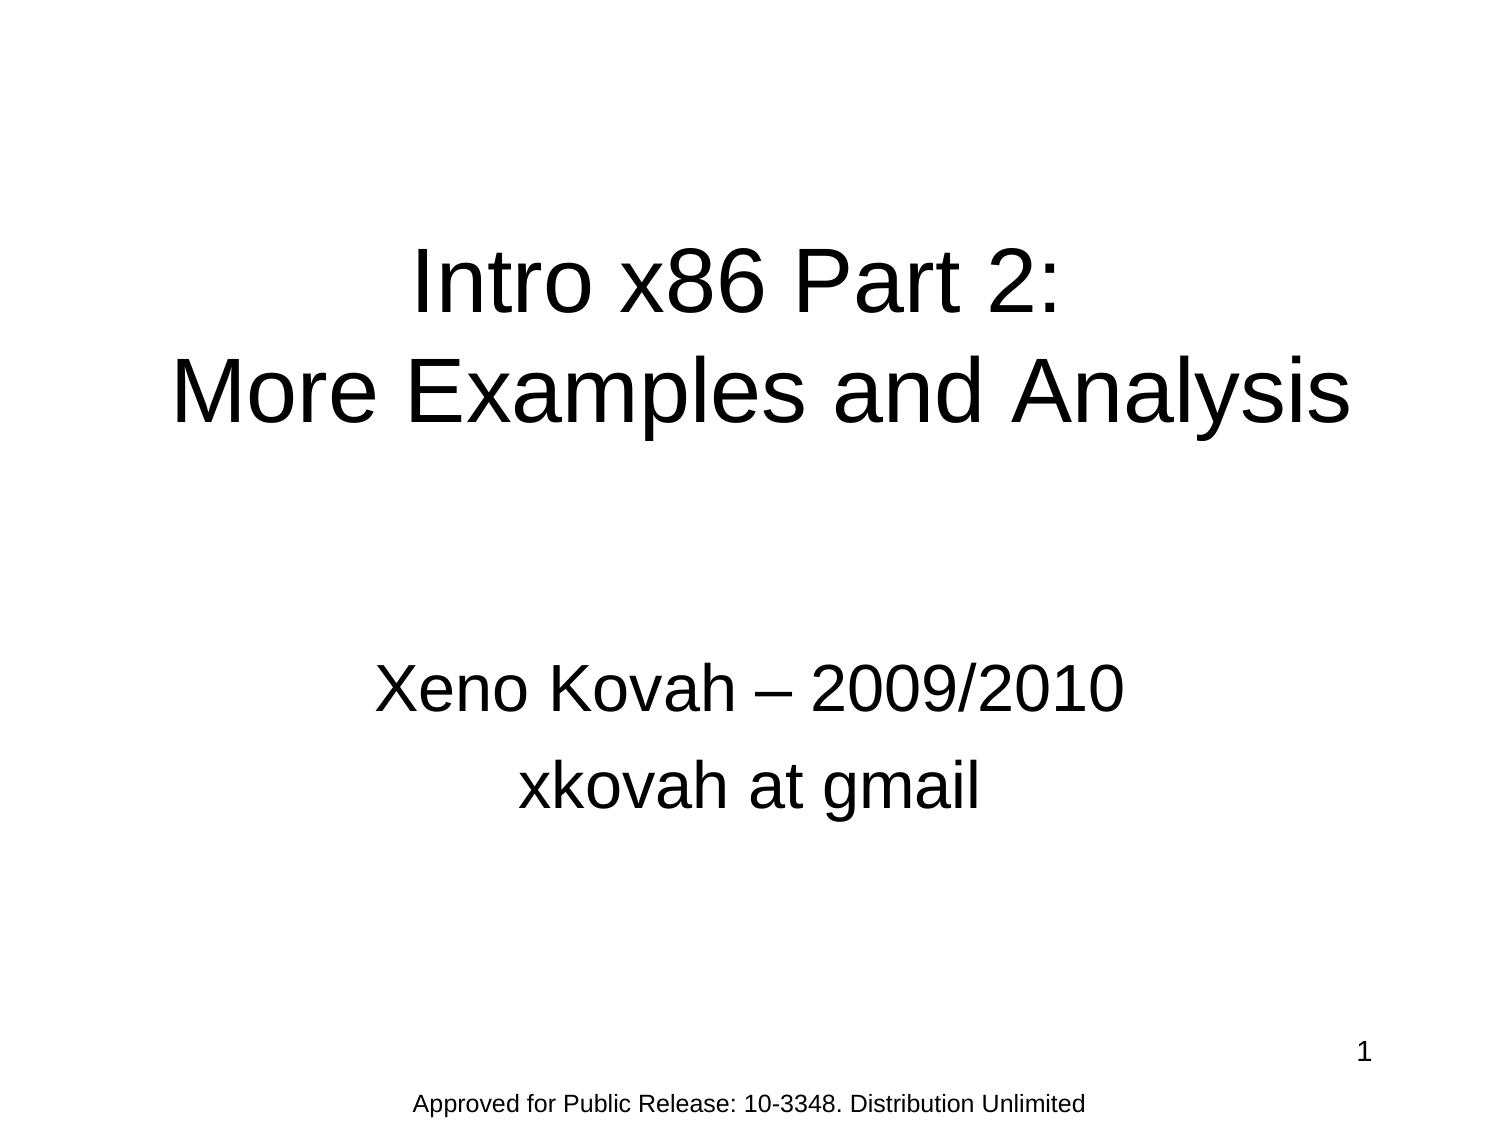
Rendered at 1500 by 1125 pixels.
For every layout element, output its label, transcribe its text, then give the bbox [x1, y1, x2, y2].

title Intro x86 Part 2: More Examples and Analysis [112, 213, 1388, 449]
text_box Approved for Public Release: 10-3348. Distribution Unlimited [0, 1079, 1500, 1125]
text_box <number> [1074, 1025, 1388, 1079]
text_box Xeno Kovah – 2009/2010 xkovah at gmail [225, 637, 1276, 926]
